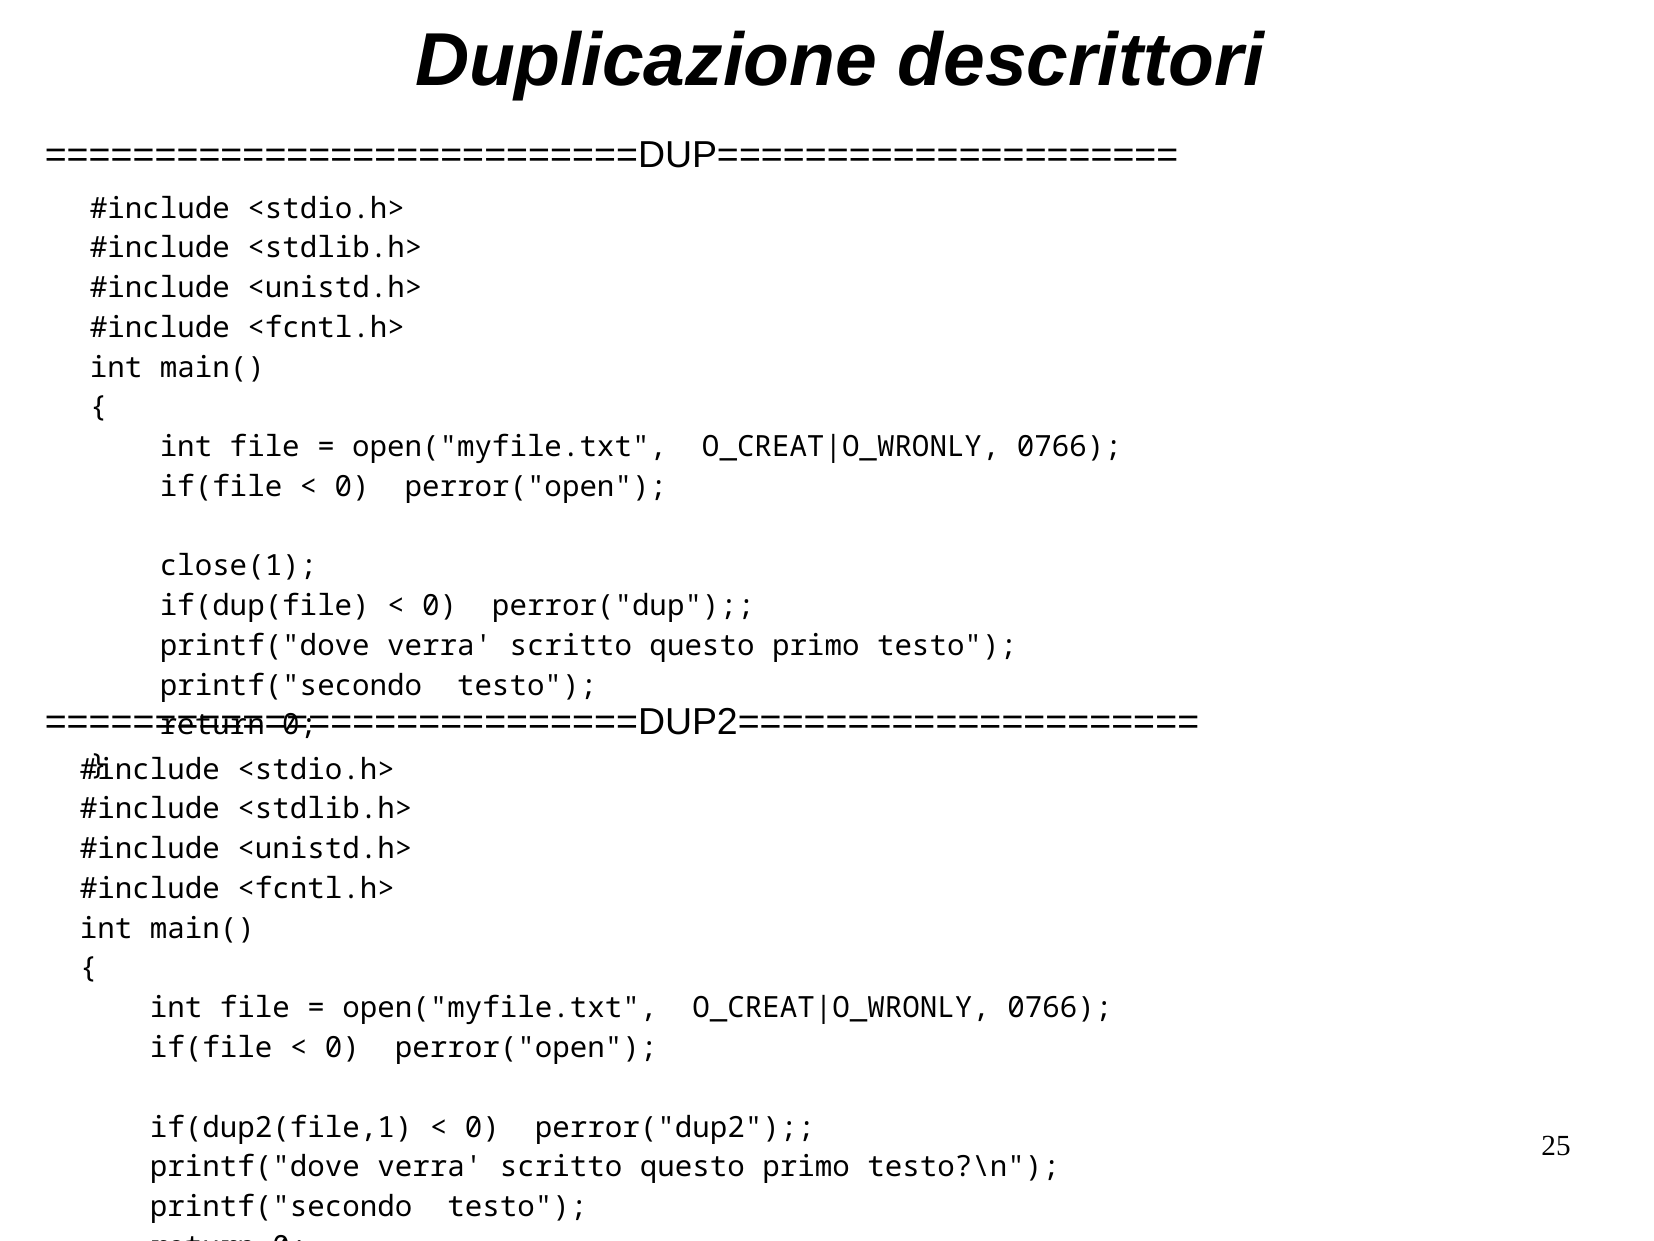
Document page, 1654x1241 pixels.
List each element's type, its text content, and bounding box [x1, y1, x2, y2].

text_box #include <stdio.h> #include <stdlib.h> #include <unistd.h> #include <fcntl.h> int main() { int file = open("myfile.txt", O_CREAT|O_WRONLY, 0766); if(file < 0) perror("open"); close(1); if(dup(file) < 0) perror("dup");; printf("dove verra' scritto questo primo testo"); printf("secondo testo"); return 0; } [75, 183, 1411, 692]
text_box ===========================DUP===================== [30, 125, 1486, 183]
text_box ===========================DUP2===================== [30, 692, 1486, 750]
title Duplicazione descrittori [82, 3, 1571, 210]
text_box #include <stdio.h> #include <stdlib.h> #include <unistd.h> #include <fcntl.h> int main() { int file = open("myfile.txt", O_CREAT|O_WRONLY, 0766); if(file < 0) perror("open"); if(dup2(file,1) < 0) perror("dup2");; printf("dove verra' scritto questo primo testo?\n"); printf("secondo testo"); return 0; } [64, 740, 1636, 1232]
